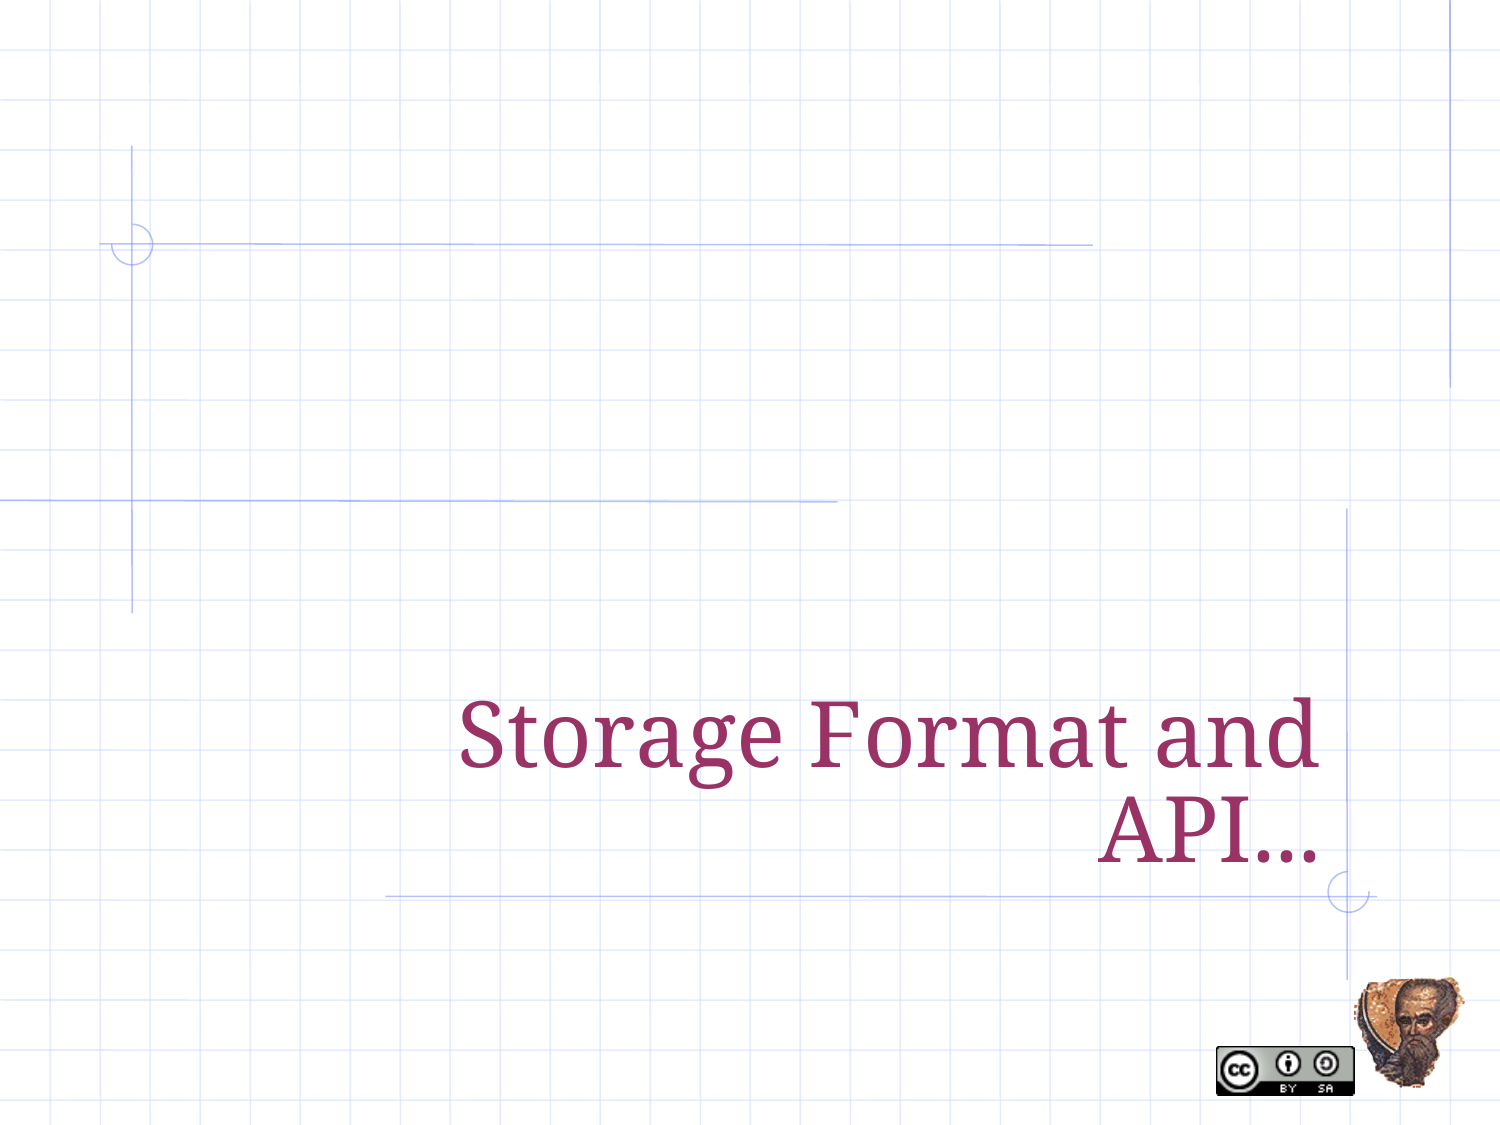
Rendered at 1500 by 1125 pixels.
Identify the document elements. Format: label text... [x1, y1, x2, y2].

title Storage Format and API... [261, 720, 1322, 853]
picture [1216, 976, 1465, 1096]
